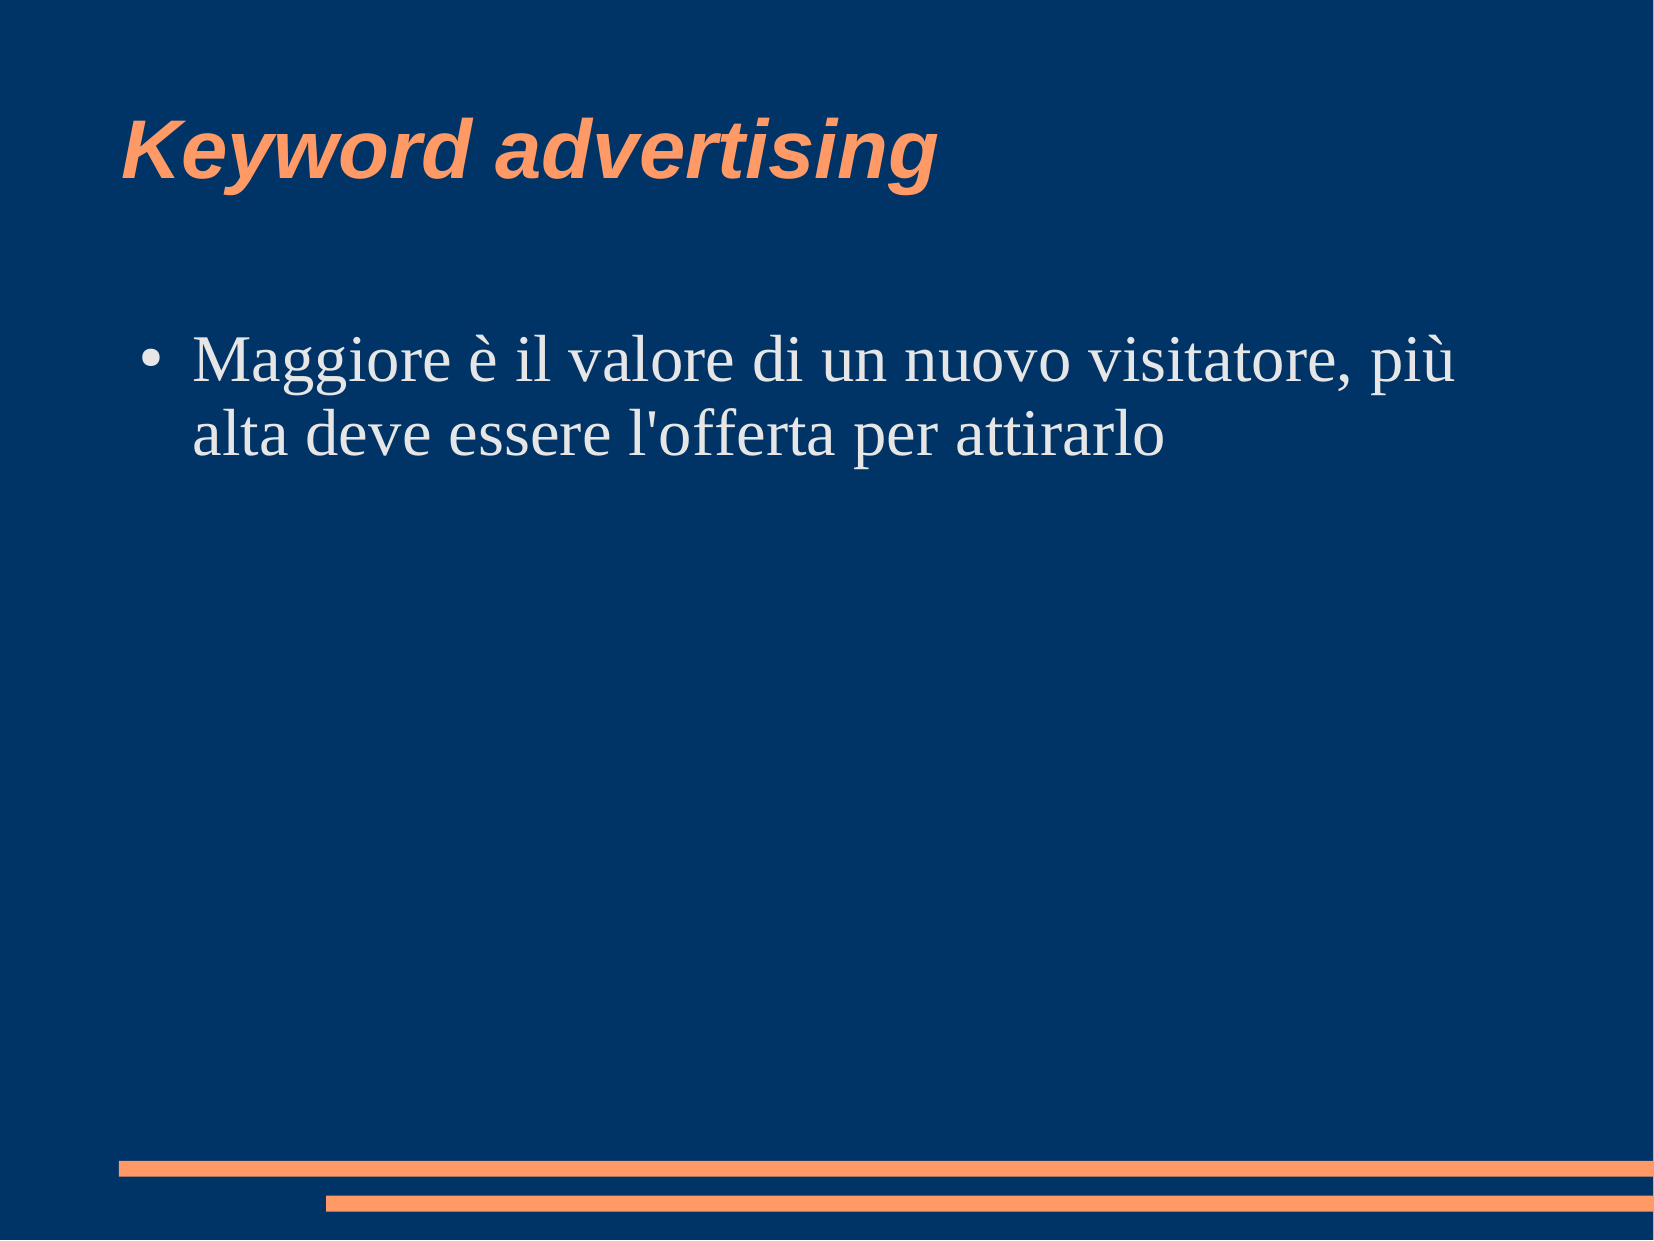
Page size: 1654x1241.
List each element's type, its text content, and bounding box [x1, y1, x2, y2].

list Maggiore è il valore di un nuovo visitatore, più alta deve essere l'offerta per attirarlo [121, 322, 1561, 1118]
title Keyword advertising [121, 53, 1534, 246]
